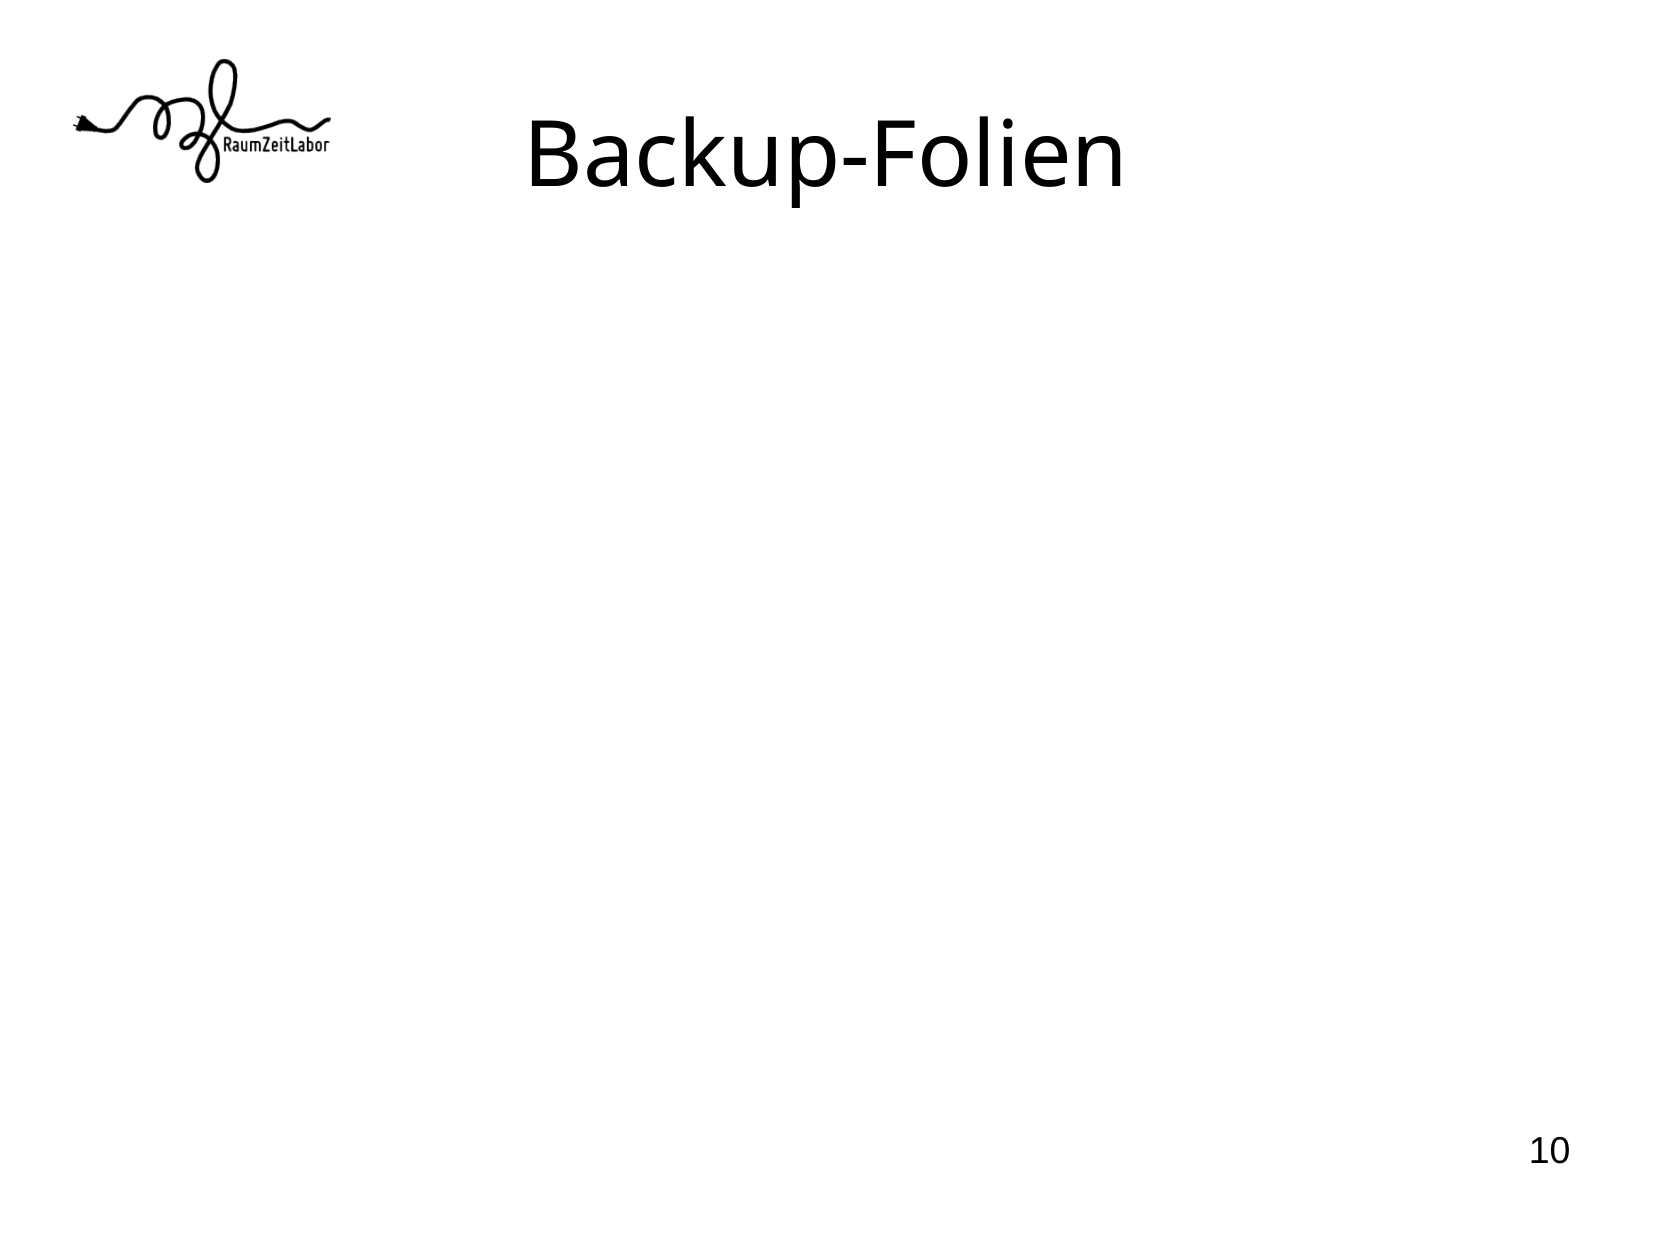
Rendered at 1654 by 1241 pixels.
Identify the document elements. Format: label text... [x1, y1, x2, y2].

picture [73, 59, 331, 183]
title Backup-Folien [82, 49, 1571, 257]
